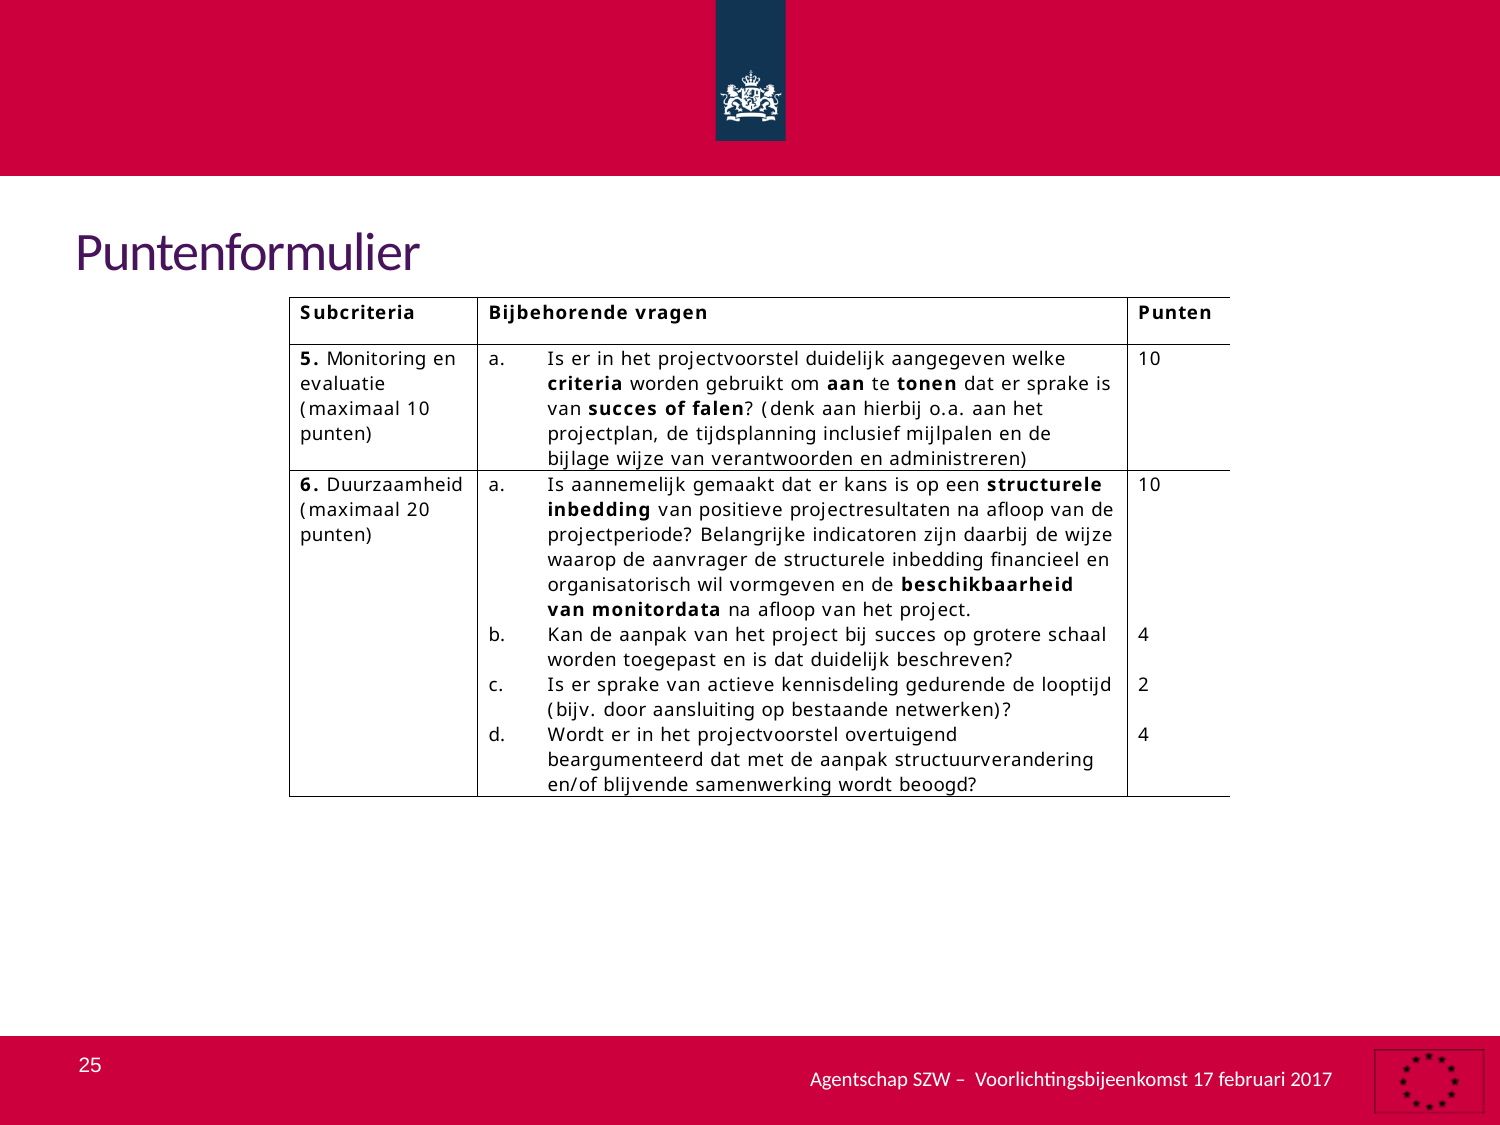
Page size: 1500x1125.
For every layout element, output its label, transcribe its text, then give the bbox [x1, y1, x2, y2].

title Puntenformulier [60, 202, 1348, 297]
text_box Agentschap SZW – Voorlichtingsbijeenkomst 17 februari 2017 [795, 1058, 1418, 1109]
text_box [63, 1043, 181, 1104]
picture [288, 296, 1230, 822]
